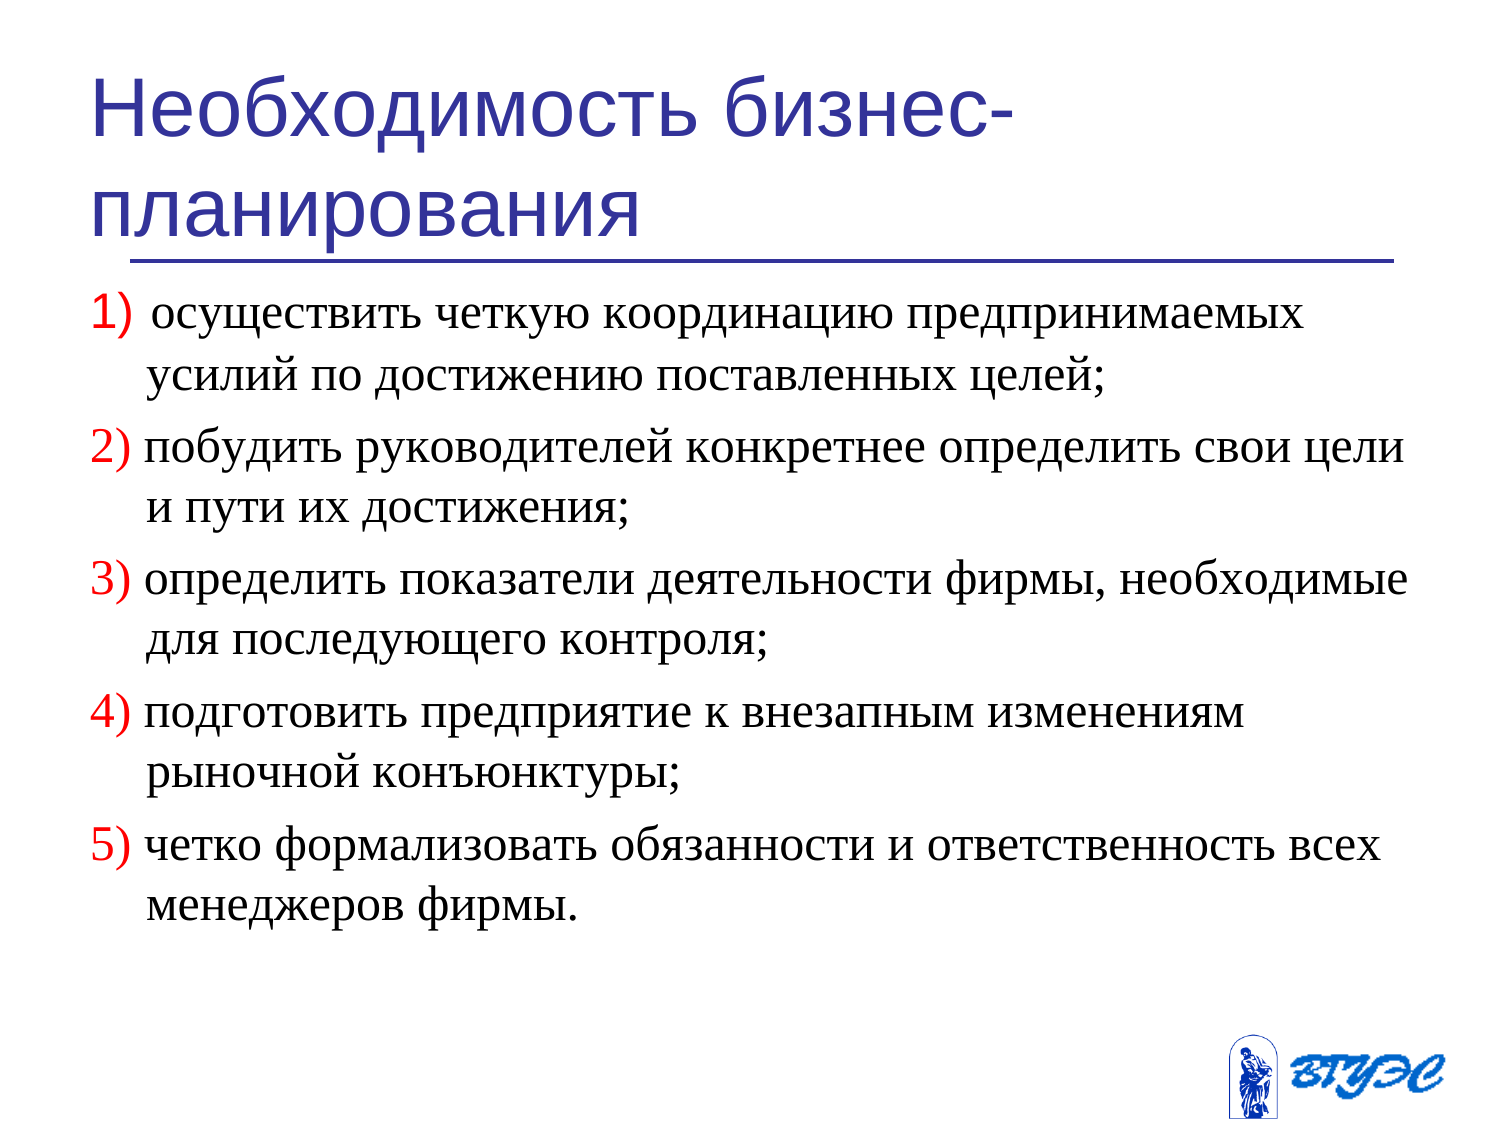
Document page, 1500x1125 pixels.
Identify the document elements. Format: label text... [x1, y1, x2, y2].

picture [1228, 1034, 1278, 1119]
picture [1289, 1053, 1447, 1101]
title Необходимость бизнес-планирования [75, 45, 1426, 261]
list 1) осуществить четкую координацию предпринимаемых усилий по достижению поставленных целей; 2) побудить руководителей конкретнее определить свои цели и пути их достижения; 3) определить показатели деятельности фирмы, необходимые для последующего контроля; 4) подготовить предприятие к внезапным изменениям рыночной конъюнктуры; 5) четко формализовать обязанности и ответственность всех менеджеров фирмы. [75, 262, 1426, 1006]
